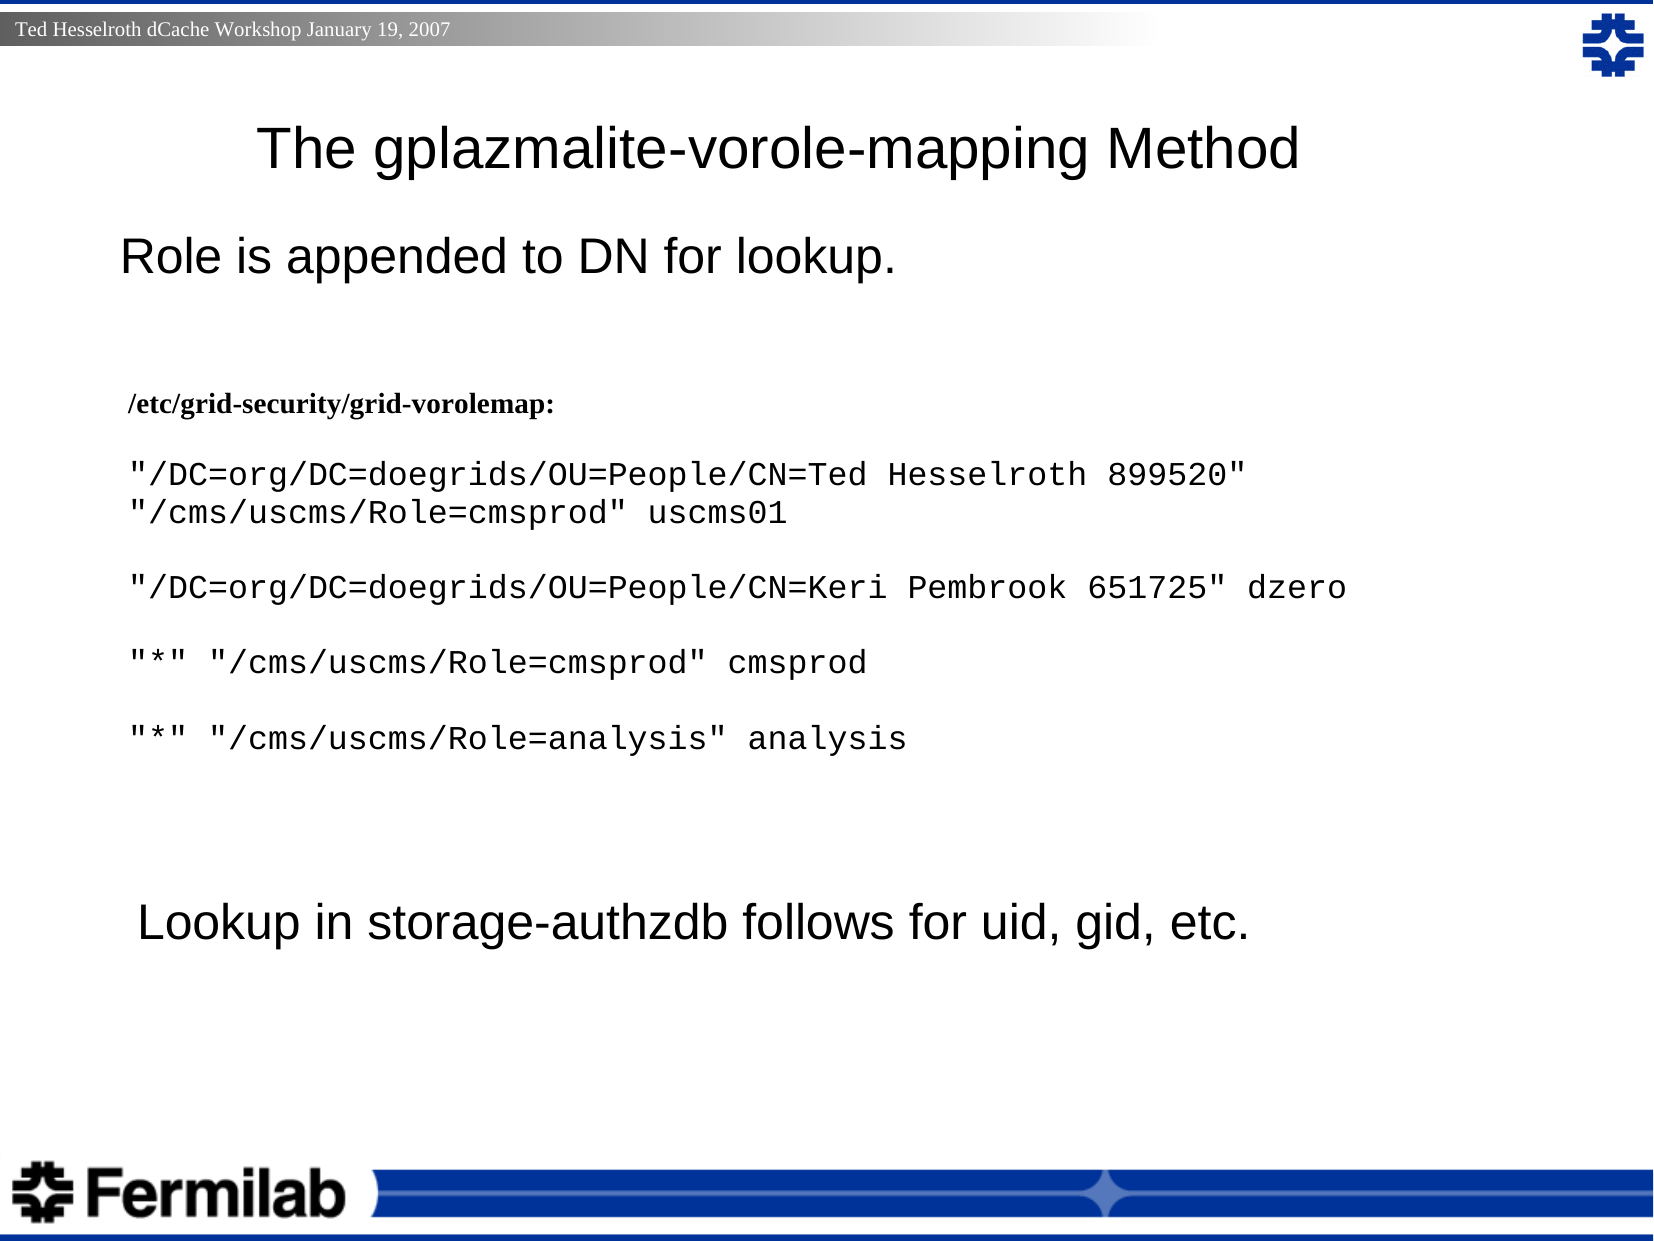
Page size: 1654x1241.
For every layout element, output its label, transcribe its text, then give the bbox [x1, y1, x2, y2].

title The gplazmalite-vorole-mapping Method [73, 44, 1486, 252]
picture [0, 1148, 1654, 1241]
text_box /etc/grid-security/grid-vorolemap: "/DC=org/DC=doegrids/OU=People/CN=Ted Hesselroth 899520" "/cms/uscms/Role=cmsprod" uscms01 "/DC=org/DC=doegrids/OU=People/CN=Keri Pembrook 651725" dzero "*" "/cms/uscms/Role=cmsprod" cmsprod "*" "/cms/uscms/Role=analysis" analysis [128, 387, 1447, 772]
list [111, 284, 1452, 1093]
list Lookup in storage-authzdb follows for uid, gid, etc. [119, 893, 1460, 1033]
list Role is appended to DN for lookup. [102, 228, 1442, 368]
picture [0, 0, 1653, 8]
picture [1581, 12, 1644, 77]
